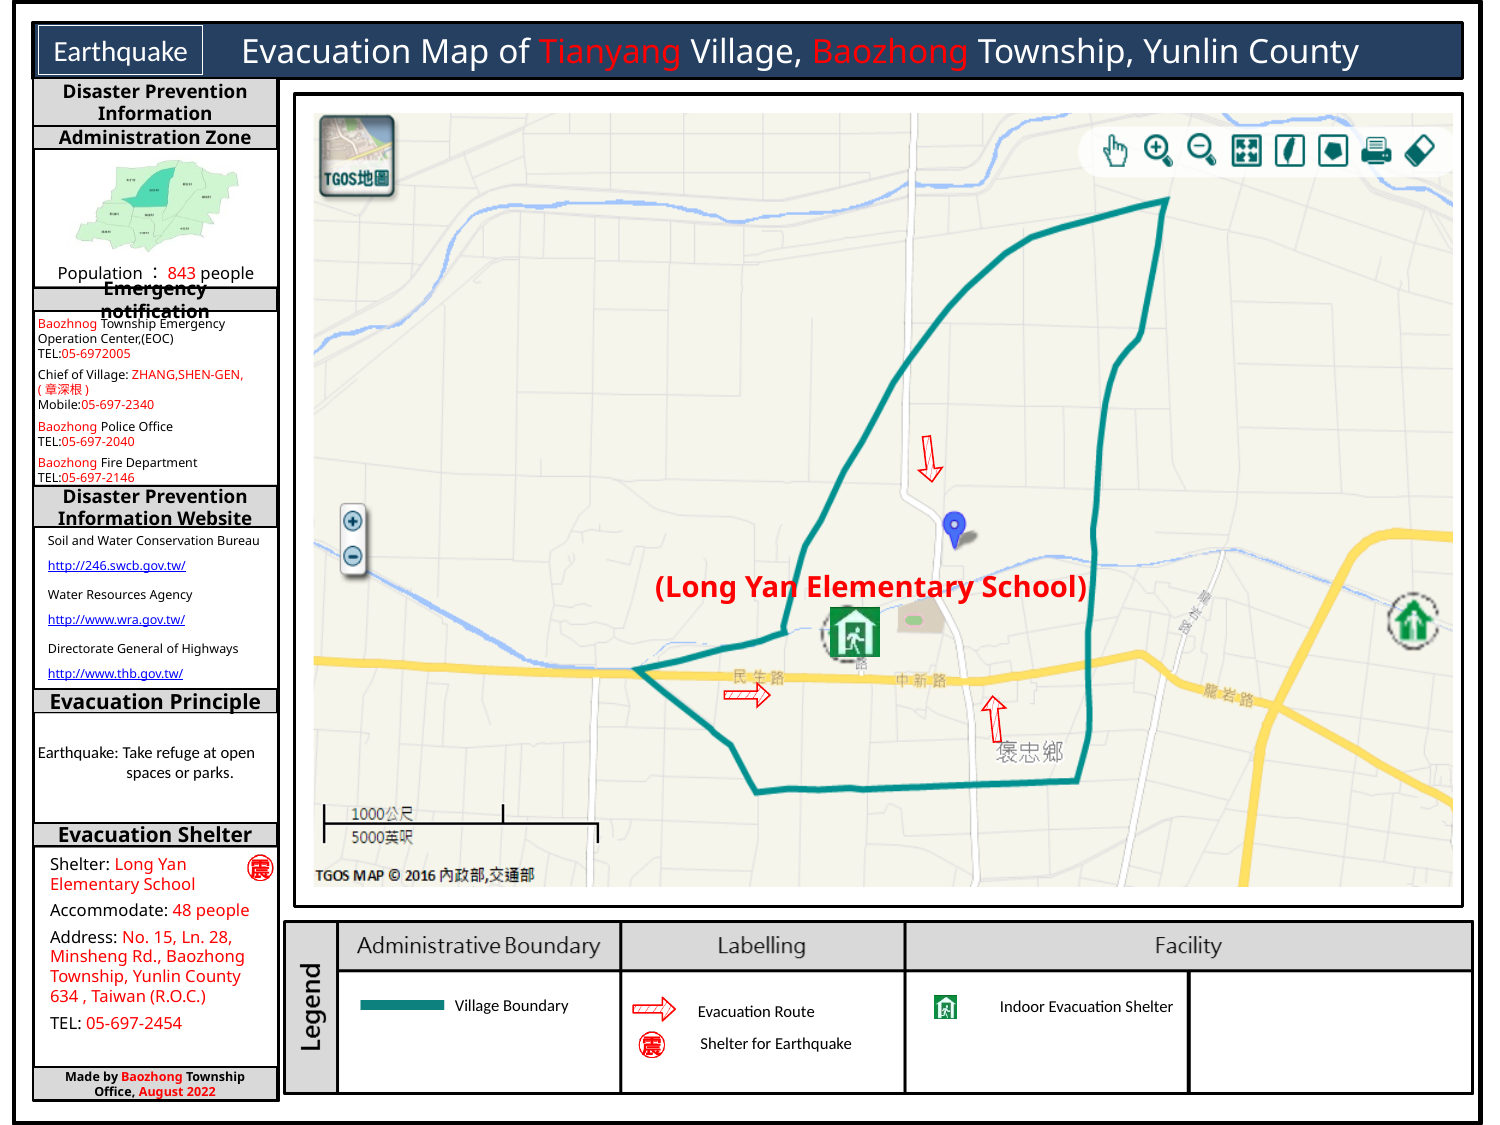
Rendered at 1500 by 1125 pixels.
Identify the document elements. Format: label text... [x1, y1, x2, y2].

picture [32, 790, 280, 1102]
text_box Soil and Water Conservation Bureau http://246.swcb.gov.tw/ Water Resources Agency http://www.wra.gov.tw/ Directorate General of Highways http://www.thb.gov.tw/ [33, 525, 280, 691]
text_box Administration Zone [33, 125, 278, 149]
text_box Emergency notification [33, 287, 278, 308]
text_box Disaster Prevention Information Website [33, 493, 278, 528]
text_box Disaster Prevention Information [33, 78, 278, 125]
picture [313, 113, 1453, 887]
text_box Population：843 people [34, 255, 278, 287]
text_box Evacuation Shelter [33, 822, 278, 846]
text_box (Long Yan Elementary School) [632, 561, 1103, 611]
picture [32, 79, 280, 525]
text_box Baozhnog Township Emergency Operation Center,(EOC) TEL:05-6972005 Chief of Village: ZHANG,SHEN-GEN,(章深根) Mobile:05-697-2340 Baozhong Police Office TEL:05-697-2040 Baozhong Fire Department TEL:05-697-2146 [23, 308, 278, 493]
text_box [724, 683, 770, 707]
picture [32, 493, 280, 734]
picture [283, 920, 1474, 1095]
text_box [918, 436, 943, 482]
text_box Evacuation Principle [33, 689, 278, 713]
text_box Evacuation Map of Tianyang Village, Baozhong Township, Yunlin County [32, 22, 1463, 79]
text_box Earthquake [38, 25, 203, 75]
text_box Made by Baozhong Township Office, August 2022 [33, 1067, 278, 1100]
text_box Earthquake: Take refuge at open spaces or parks. [23, 734, 291, 790]
text_box Shelter: Long Yan Elementary School Accommodate: 48 people Address: No. 15, Ln. 28, Minsheng Rd., Baozhong Township, Yunlin County 634 , Taiwan (R.O.C.) TEL: 05-697-2454 [35, 846, 277, 1067]
text_box [982, 696, 1006, 743]
